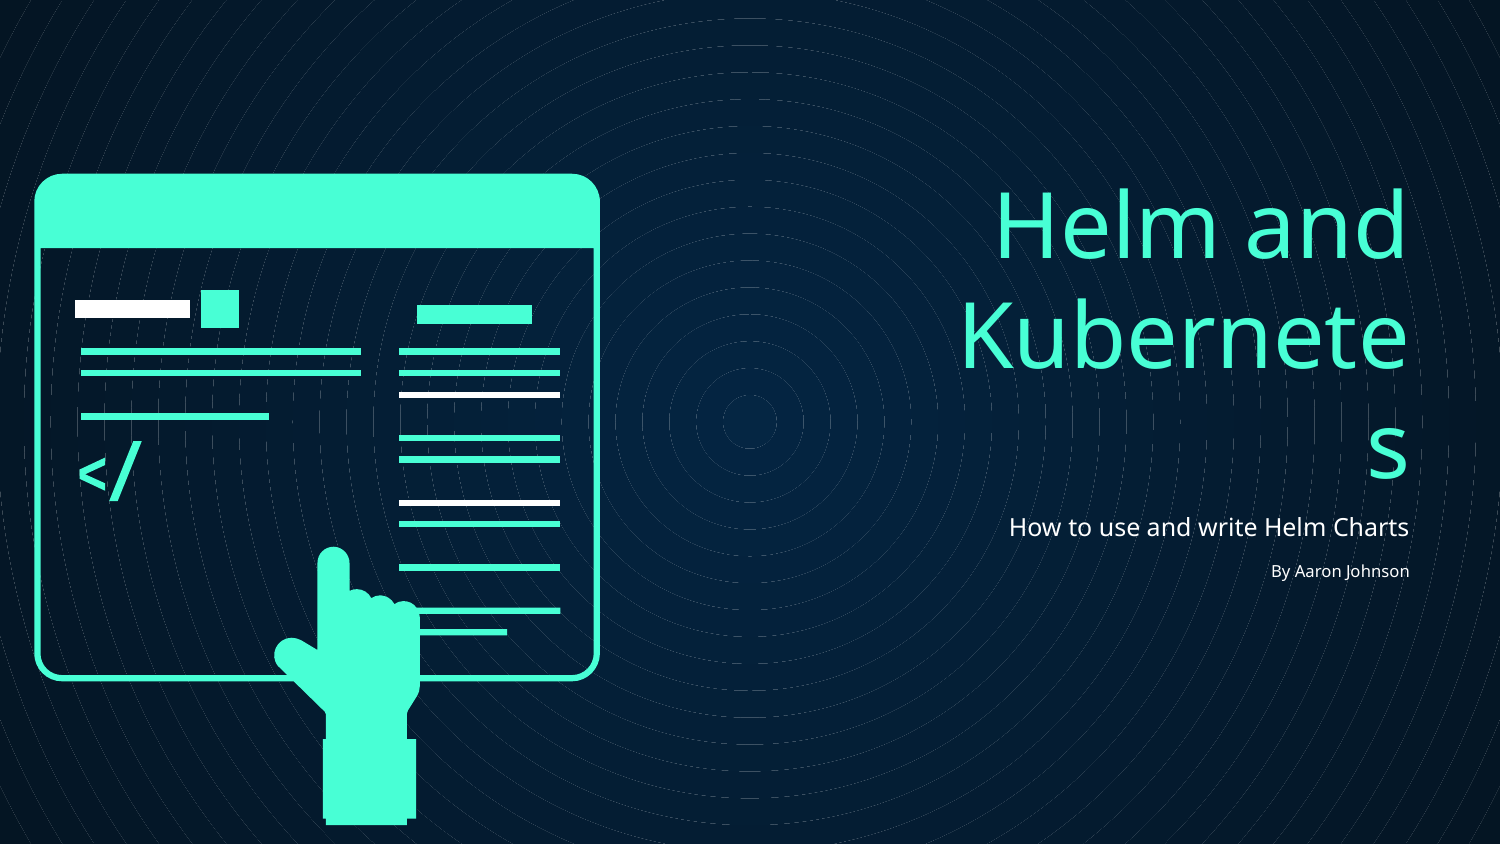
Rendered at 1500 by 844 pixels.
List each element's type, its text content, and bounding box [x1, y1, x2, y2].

title Helm and Kubernetes [911, 412, 1426, 496]
text_box [34, 173, 600, 826]
subtitle How to use and write Helm Charts By Aaron Johnson [911, 496, 1426, 596]
